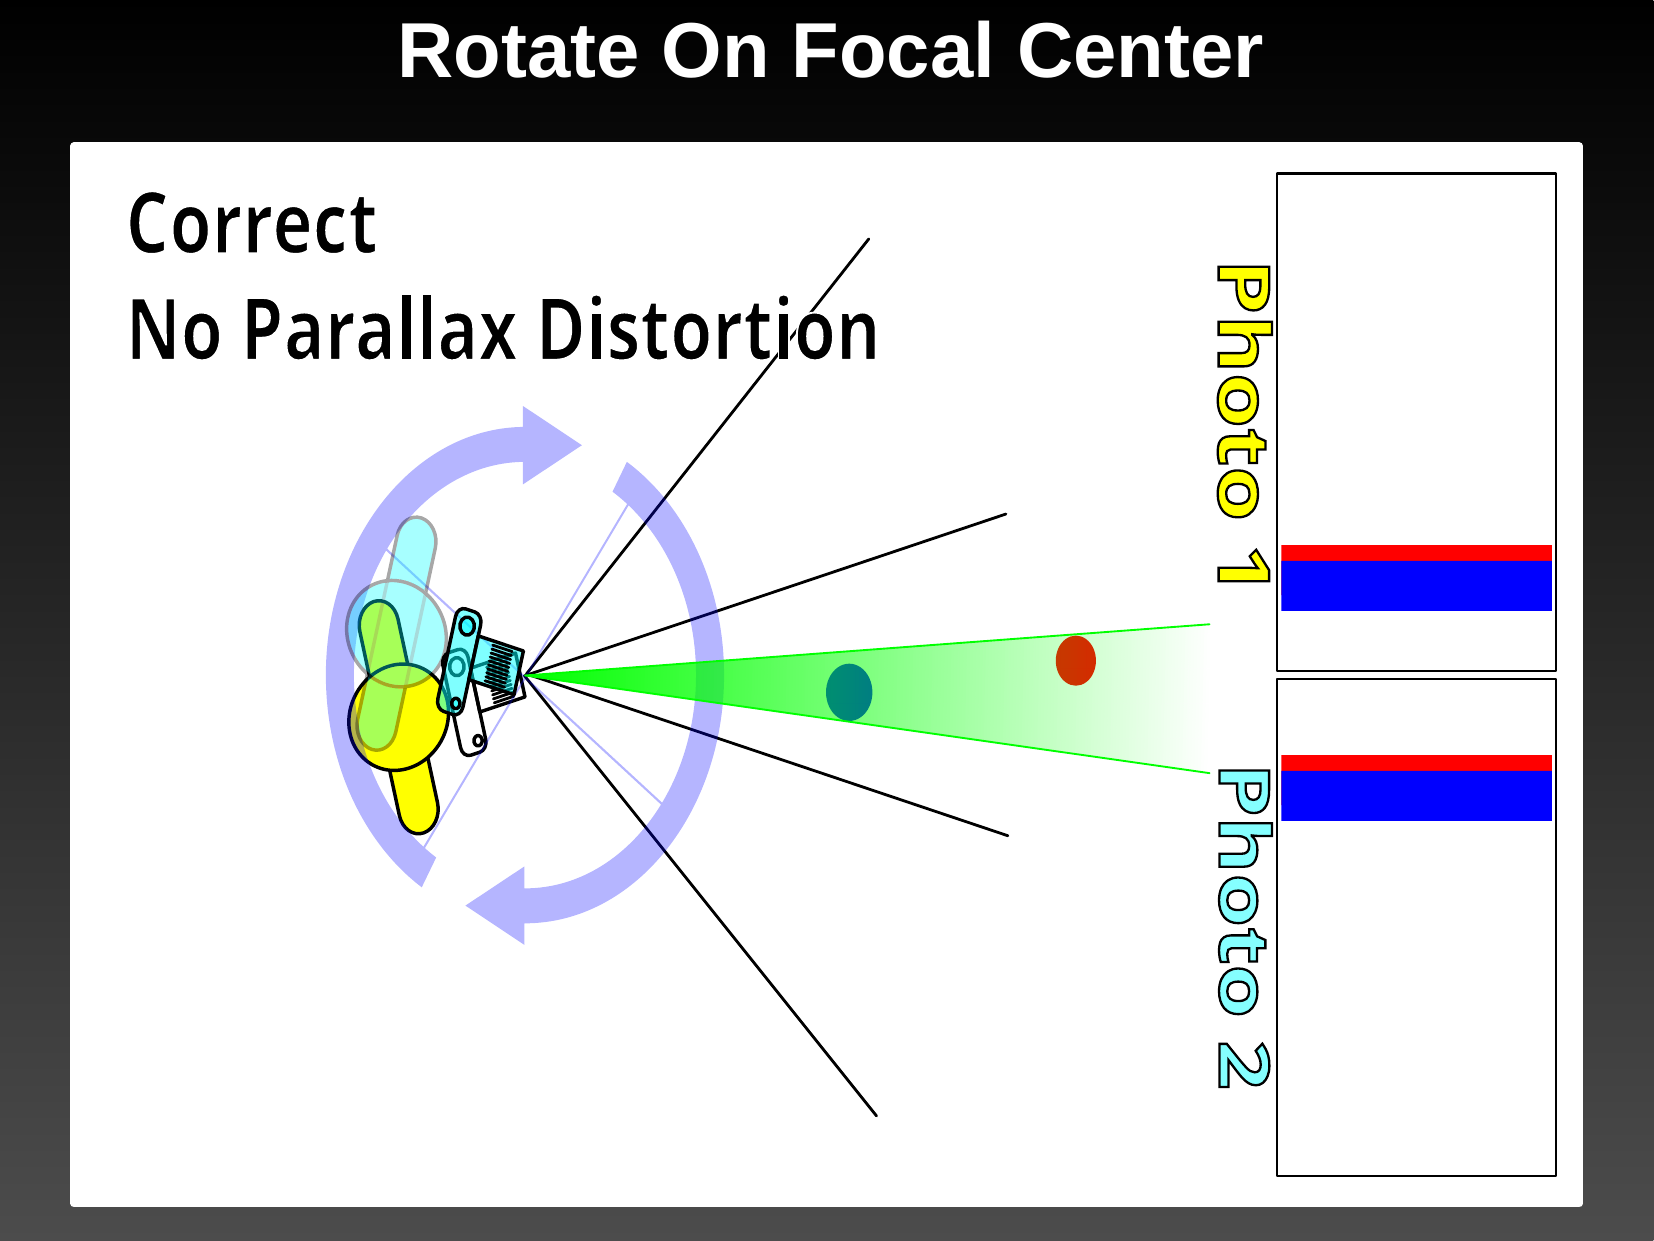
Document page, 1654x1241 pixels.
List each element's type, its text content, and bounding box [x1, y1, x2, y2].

picture [77, 149, 1576, 1200]
title Rotate On Focal Center [125, 0, 1538, 110]
